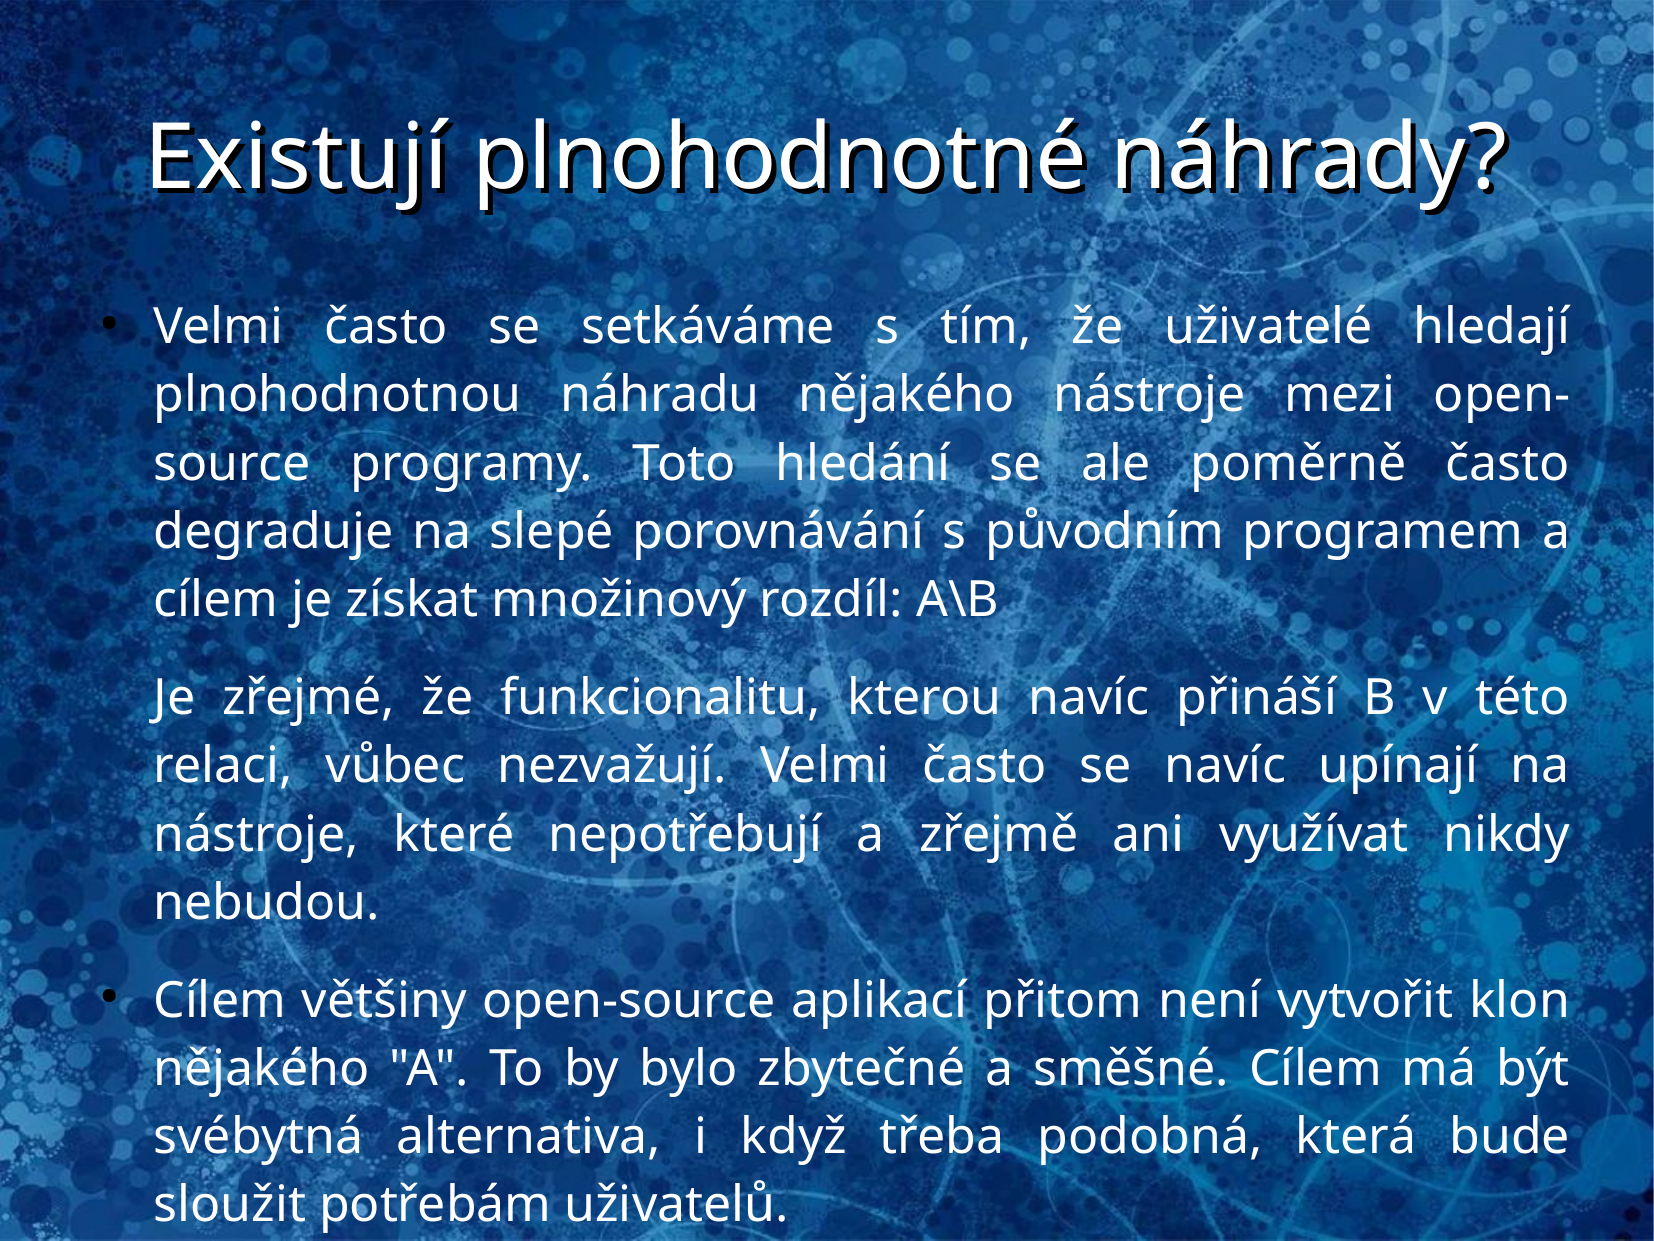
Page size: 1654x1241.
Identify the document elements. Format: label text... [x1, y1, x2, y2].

list Velmi často se setkáváme s tím, že uživatelé hledají plnohodnotnou náhradu nějakého nástroje mezi open-source programy. Toto hledání se ale poměrně často degraduje na slepé porovnávání s původním programem a cílem je získat množinový rozdíl: A\B Je zřejmé, že funkcionalitu, kterou navíc přináší B v této relaci, vůbec nezvažují. Velmi často se navíc upínají na nástroje, které nepotřebují a zřejmě ani využívat nikdy nebudou. Cílem většiny open-source aplikací přitom není vytvořit klon nějakého "A". To by bylo zbytečné a směšné. Cílem má být svébytná alternativa, i když třeba podobná, která bude sloužit potřebám uživatelů. [82, 290, 1571, 1140]
picture [0, 0, 1654, 1241]
title Existují plnohodnotné náhrady? [82, 49, 1571, 257]
